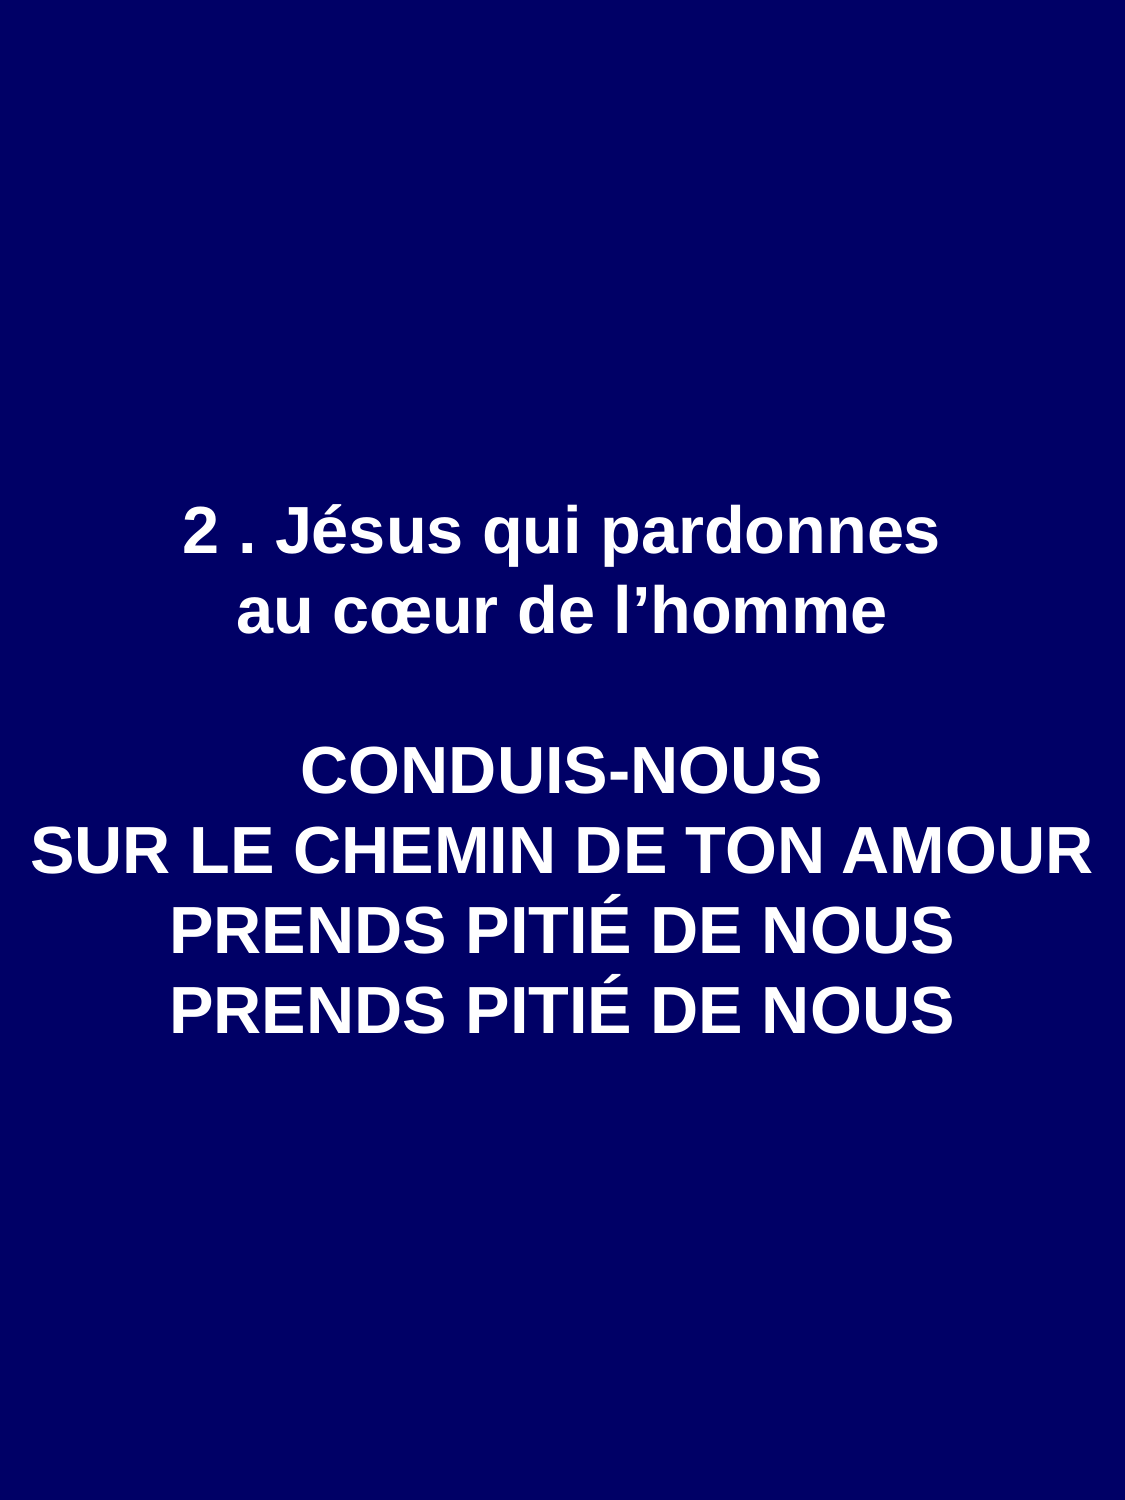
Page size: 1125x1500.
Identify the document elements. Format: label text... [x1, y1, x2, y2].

text_box 2 . Jésus qui pardonnes au cœur de l’homme CONDUIS-NOUS SUR LE CHEMIN DE TON AMOUR PRENDS PITIÉ DE NOUS PRENDS PITIÉ DE NOUS [0, 170, 1125, 1125]
